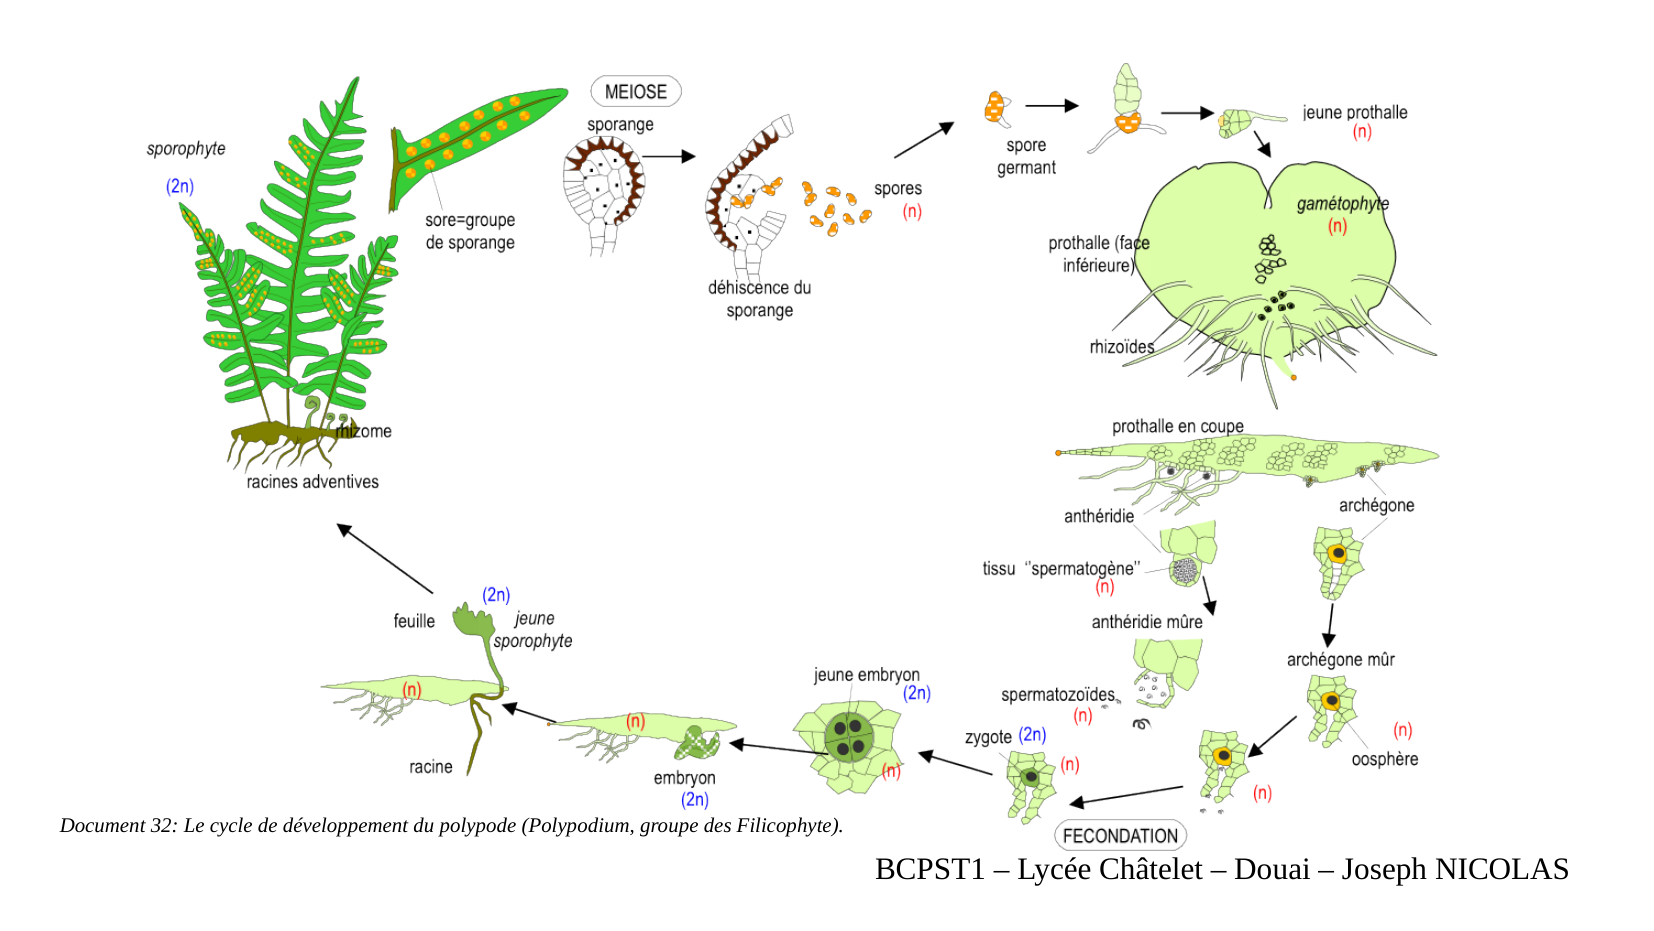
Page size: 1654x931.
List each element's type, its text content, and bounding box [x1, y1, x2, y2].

picture [131, 63, 1441, 851]
text_box BCPST1 – Lycée Châtelet – Douai – Joseph NICOLAS [637, 832, 1571, 905]
text_box Document 32: Le cycle de développement du polypode (Polypodium, groupe des Filicophyte). [41, 767, 869, 883]
